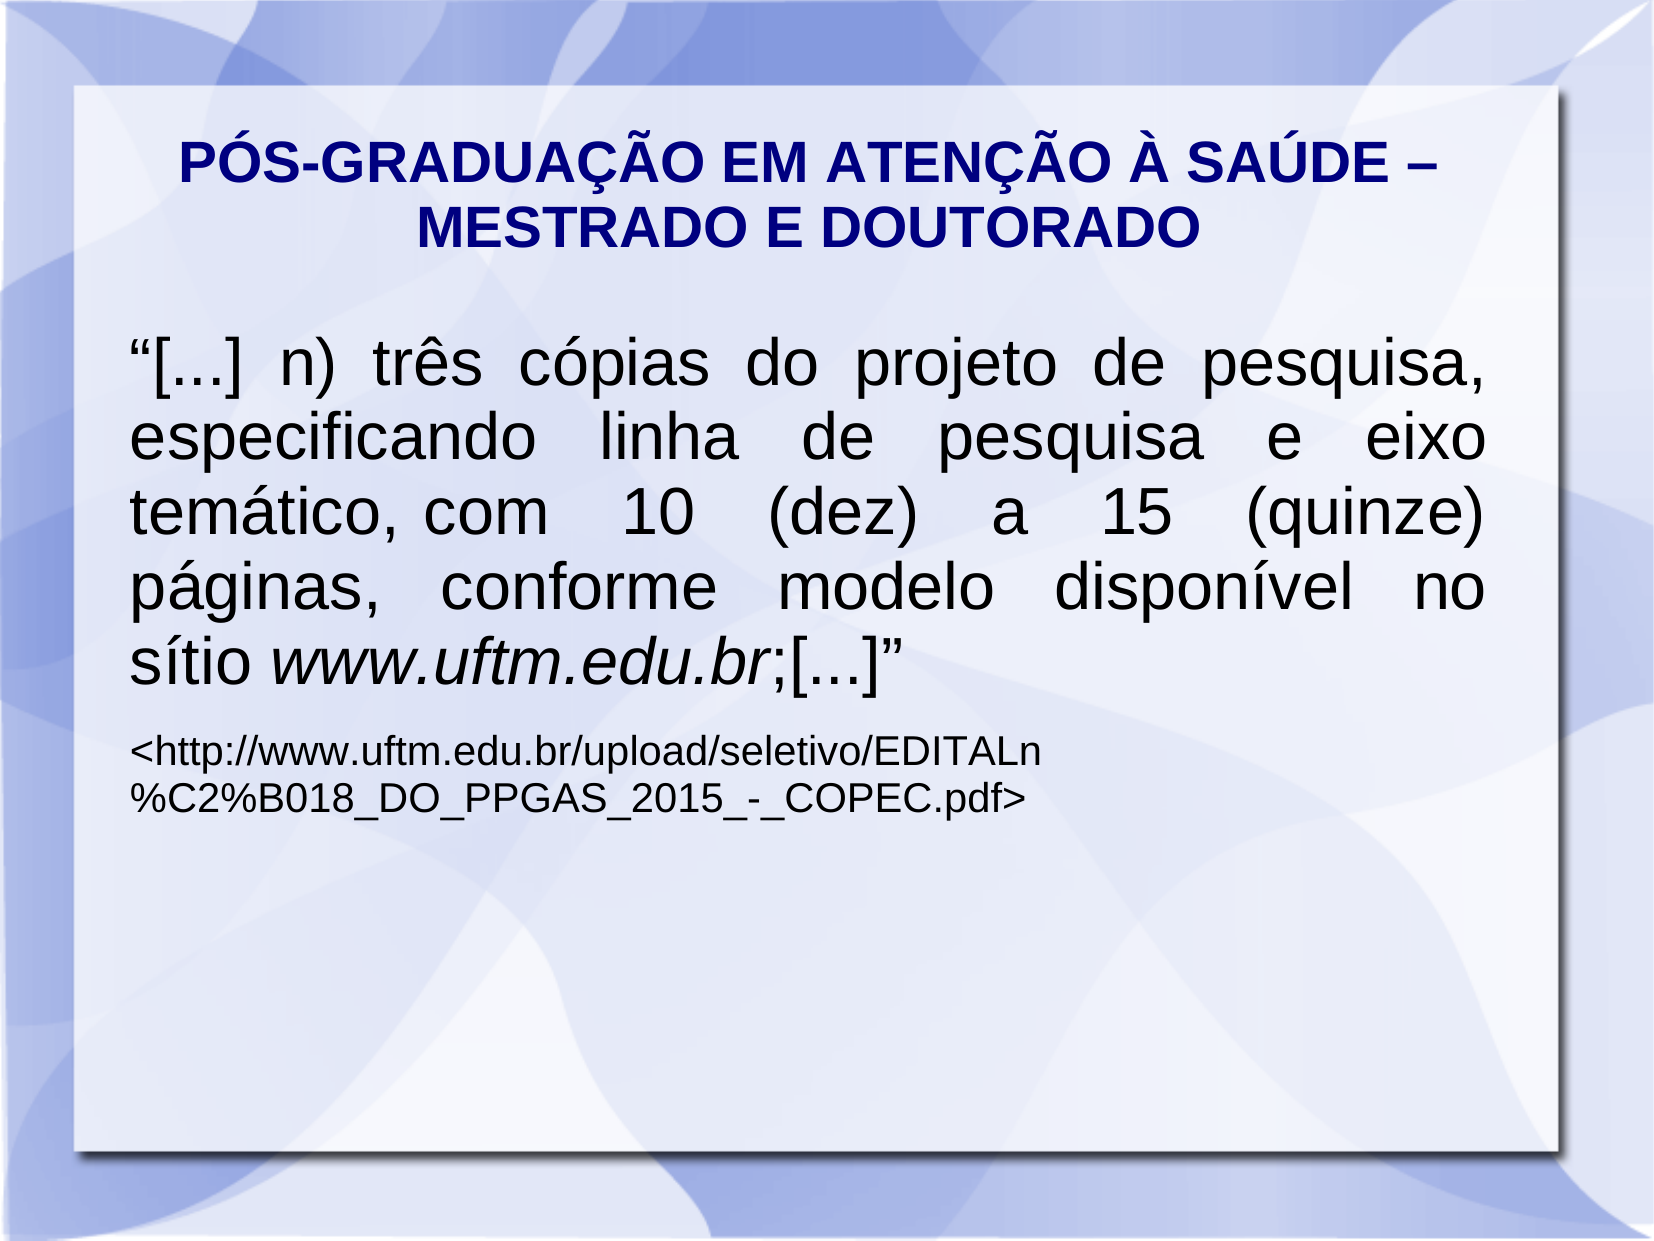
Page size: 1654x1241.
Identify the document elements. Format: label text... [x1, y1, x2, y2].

picture [0, 0, 1654, 1241]
list “[...] n) três cópias do projeto de pesquisa, especificando linha de pesquisa e eixo temático, com 10 (dez) a 15 (quinze) páginas, conforme modelo disponível no sítio www.uftm.edu.br;[...]” <http://www.uftm.edu.br/upload/seletivo/EDITALn%C2%B018_DO_PPGAS_2015_-_COPEC.pdf> [129, 324, 1489, 1045]
title PÓS-GRADUAÇÃO EM ATENÇÃO À SAÚDE – MESTRADO E DOUTORADO [82, 90, 1536, 298]
